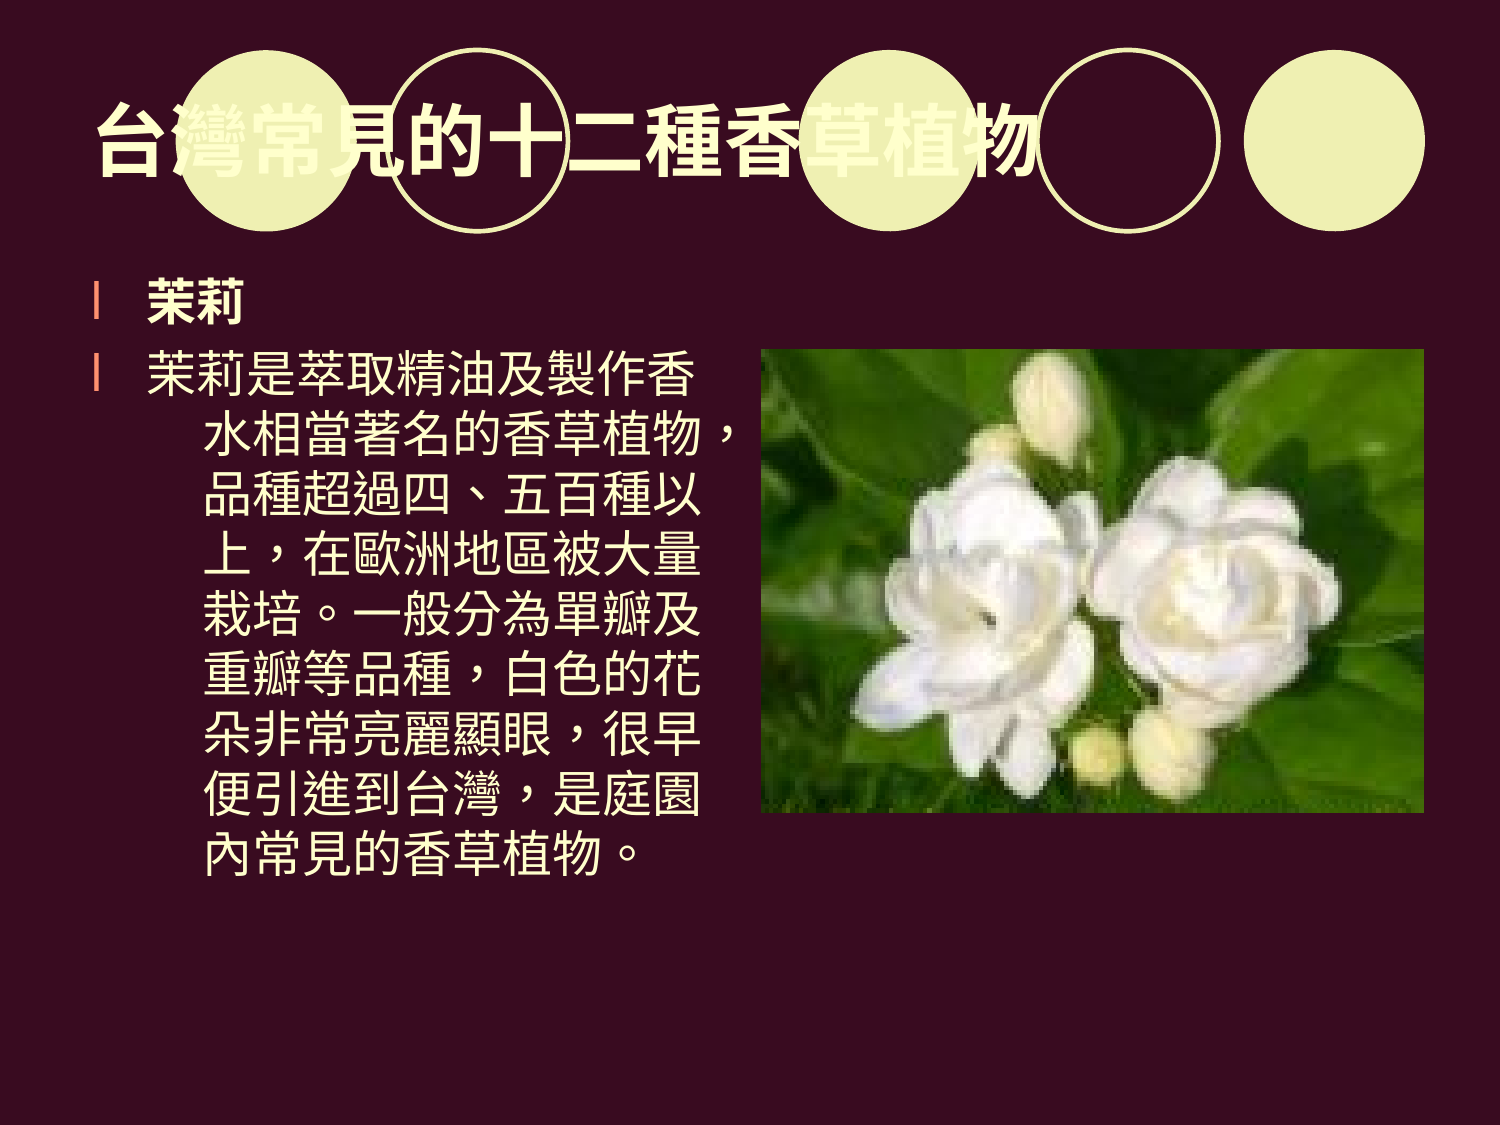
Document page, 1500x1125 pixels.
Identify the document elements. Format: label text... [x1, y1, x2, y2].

list 茉莉 茉莉是萃取精油及製作香水相當著名的香草植物，品種超過四、五百種以上，在歐洲地區被大量栽培。一般分為單瓣及重瓣等品種，白色的花朵非常亮麗顯眼，很早便引進到台灣，是庭園內常見的香草植物。 [75, 262, 738, 1006]
title 台灣常見的十二種香草植物 [75, 45, 1426, 233]
chart [761, 350, 1424, 814]
